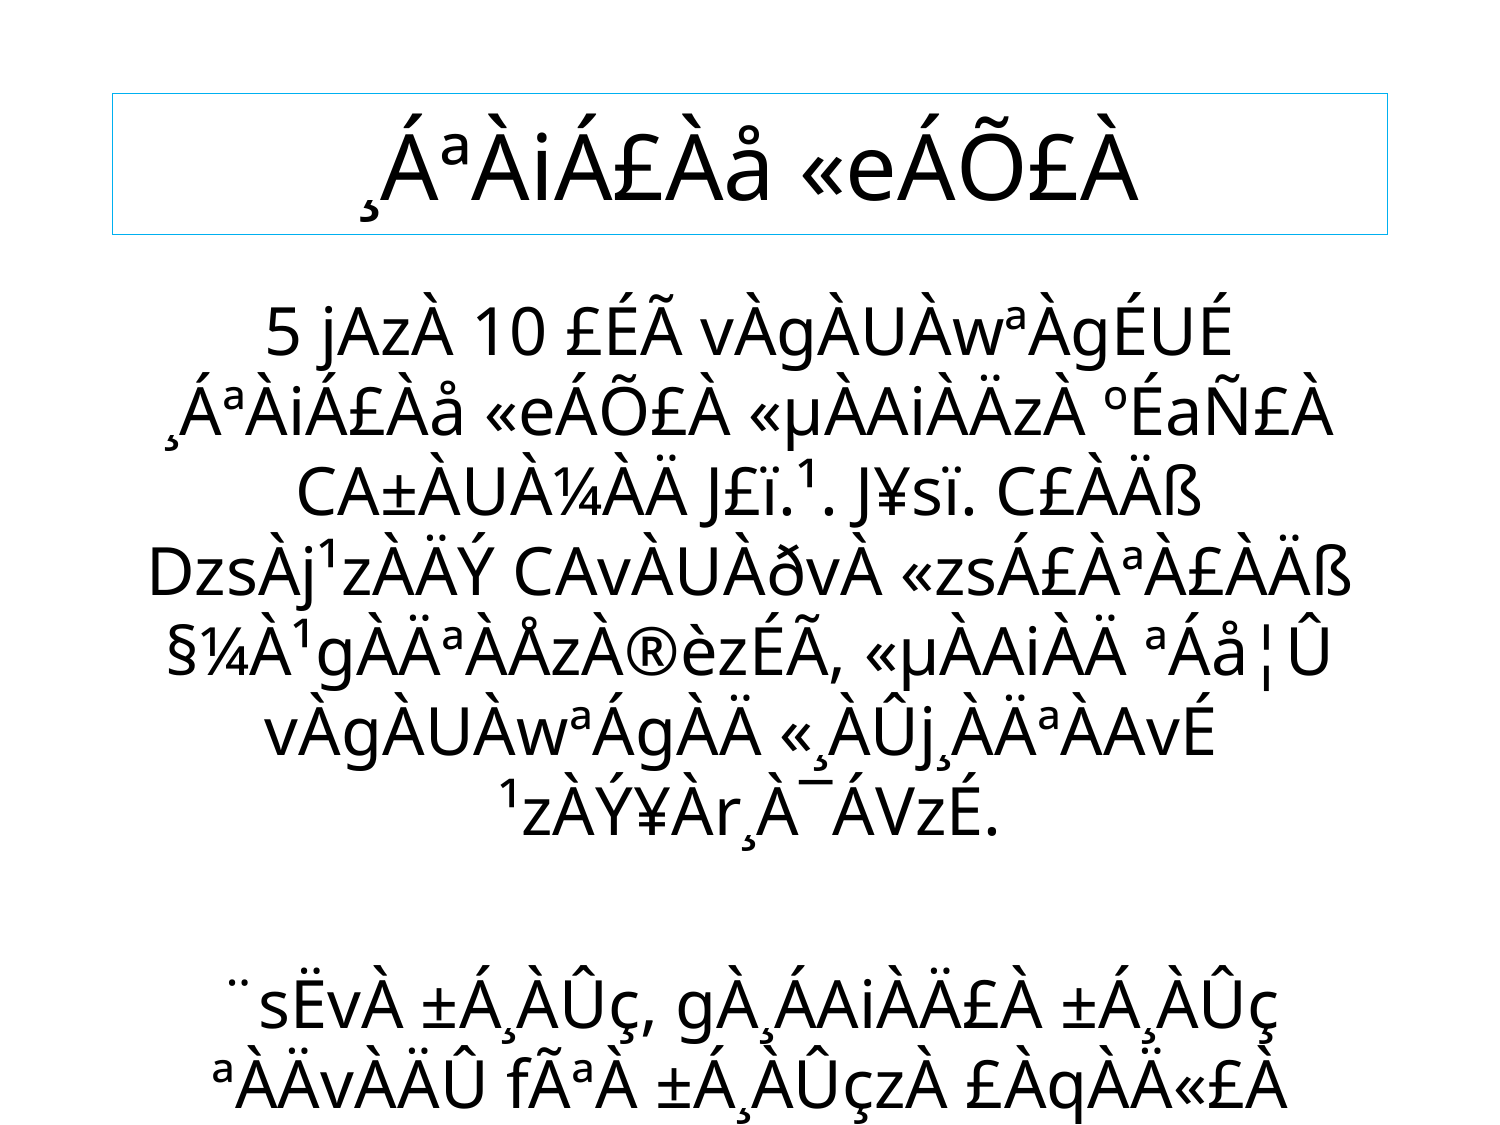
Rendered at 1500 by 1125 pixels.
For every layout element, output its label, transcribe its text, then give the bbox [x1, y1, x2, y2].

text_box 5 jAzÀ 10 £ÉÃ vÀgÀUÀwªÀgÉUÉ ¸ÁªÀiÁ£Àå «eÁÕ£À «µÀAiÀÄzÀ ºÉaÑ£À CA±ÀUÀ¼ÀÄ J£ï.¹. J¥sï. C£ÀÄß DzsÀj¹zÀÄÝ CAvÀUÀðvÀ «zsÁ£ÀªÀ£ÀÄß §¼À¹gÀÄªÀÅzÀ®èzÉÃ, «µÀAiÀÄ ªÁå¦Û vÀgÀUÀwªÁgÀÄ «¸ÀÛj¸ÀÄªÀAvÉ ¹zÀÝ¥Àr¸À¯ÁVzÉ. ¨sËvÀ ±Á¸ÀÛç, gÀ¸ÁAiÀÄ£À ±Á¸ÀÛç ªÀÄvÀÄÛ fÃªÀ ±Á¸ÀÛçzÀ £ÀqÀÄ«£À ¸ÀA§AzsÀUÀ¼À£ÀÄß ¸À«ÄÃPÀj¸ÀÄvÁÛ ¸ÁUÀÄªÀ jÃwAiÀÄ°è ¹zÀÝ¥Àr¹zÉ. [117, 281, 1384, 1032]
title ¸ÁªÀiÁ£Àå «eÁÕ£À [112, 93, 1388, 235]
